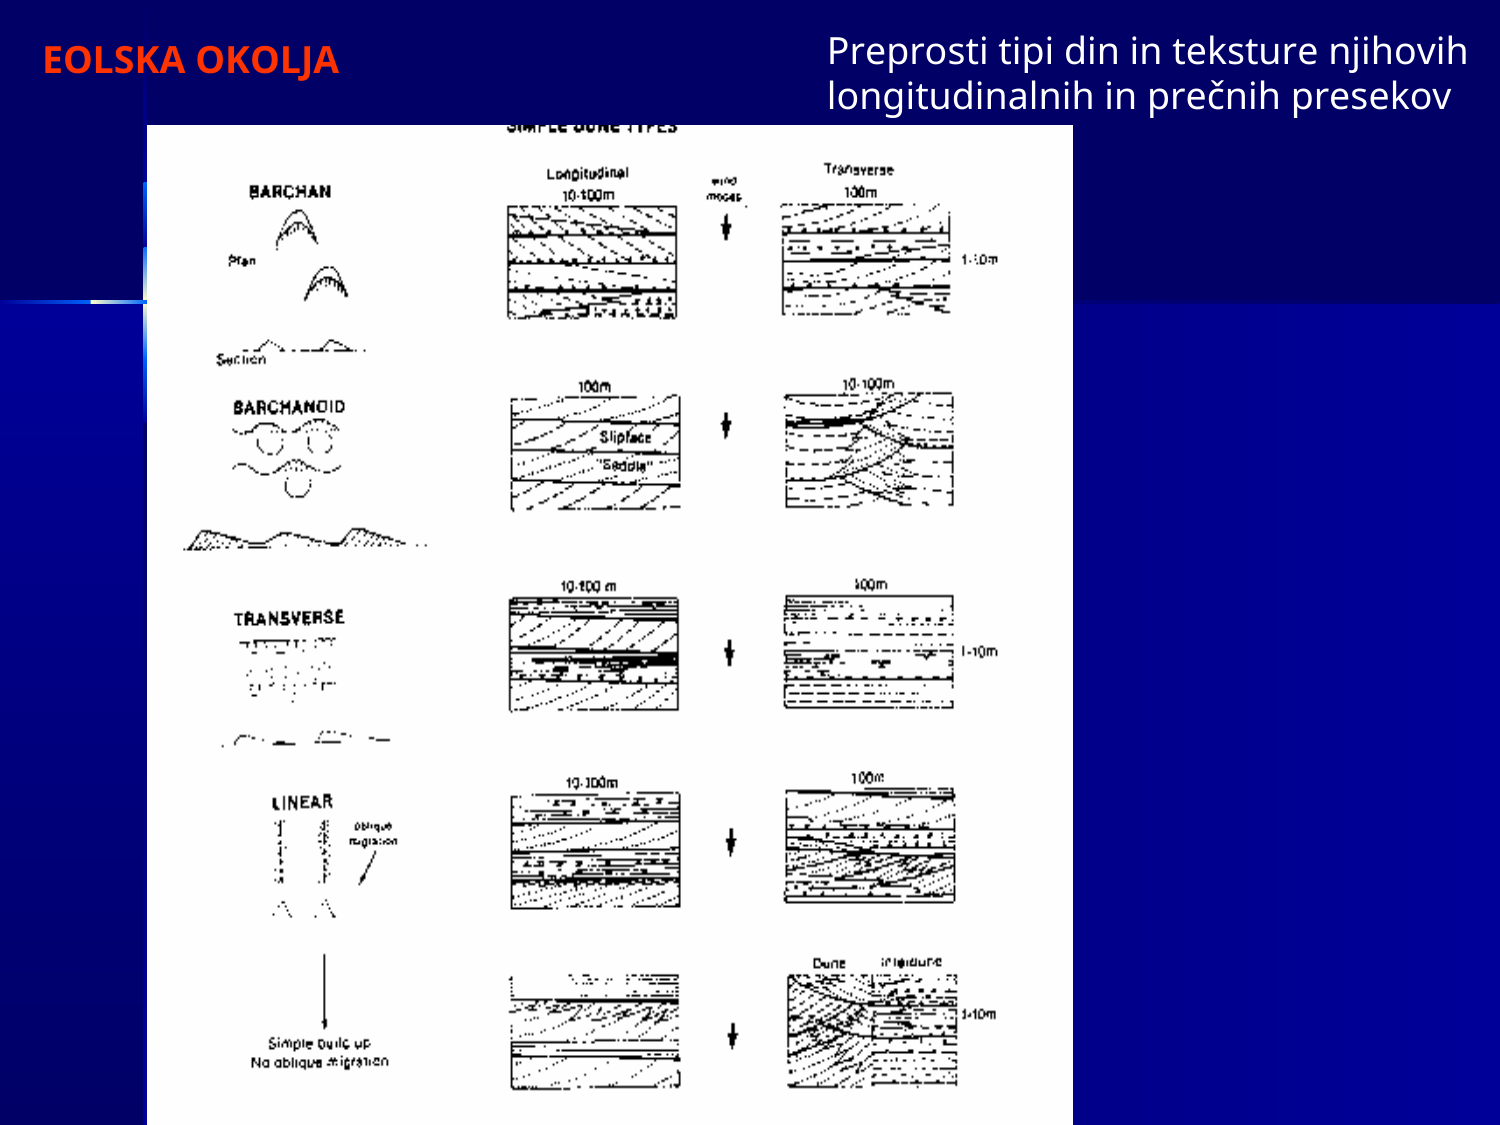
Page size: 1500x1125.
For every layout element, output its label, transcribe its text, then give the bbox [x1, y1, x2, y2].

picture [147, 125, 1073, 1125]
text_box EOLSKA OKOLJA [27, 28, 355, 89]
text_box Preprosti tipi din in teksture njihovih longitudinalnih in prečnih presekov [812, 18, 1495, 125]
